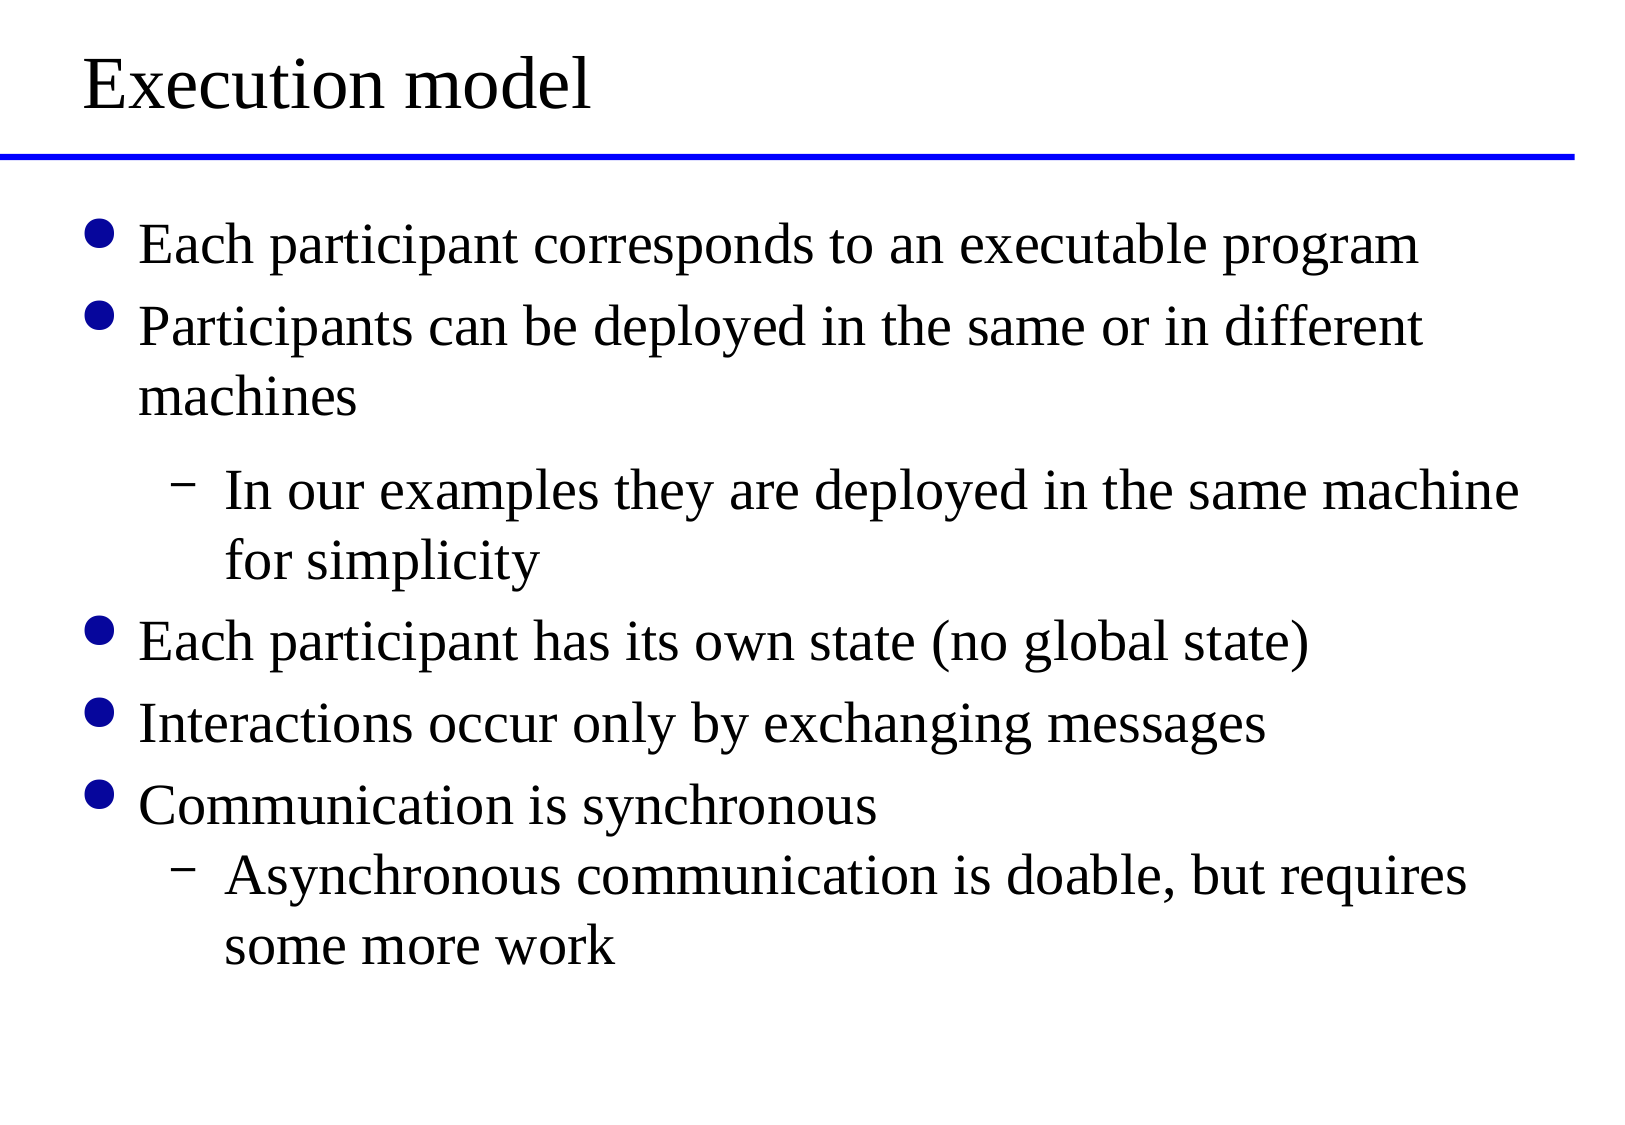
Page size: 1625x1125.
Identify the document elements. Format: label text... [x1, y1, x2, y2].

list Each participant corresponds to an executable program Participants can be deployed in the same or in different machines In our examples they are deployed in the same machine for simplicity Each participant has its own state (no global state) Interactions occur only by exchanging messages Communication is synchronous Asynchronous communication is doable, but requires some more work [67, 198, 1546, 1061]
title Execution model [67, 27, 1544, 131]
